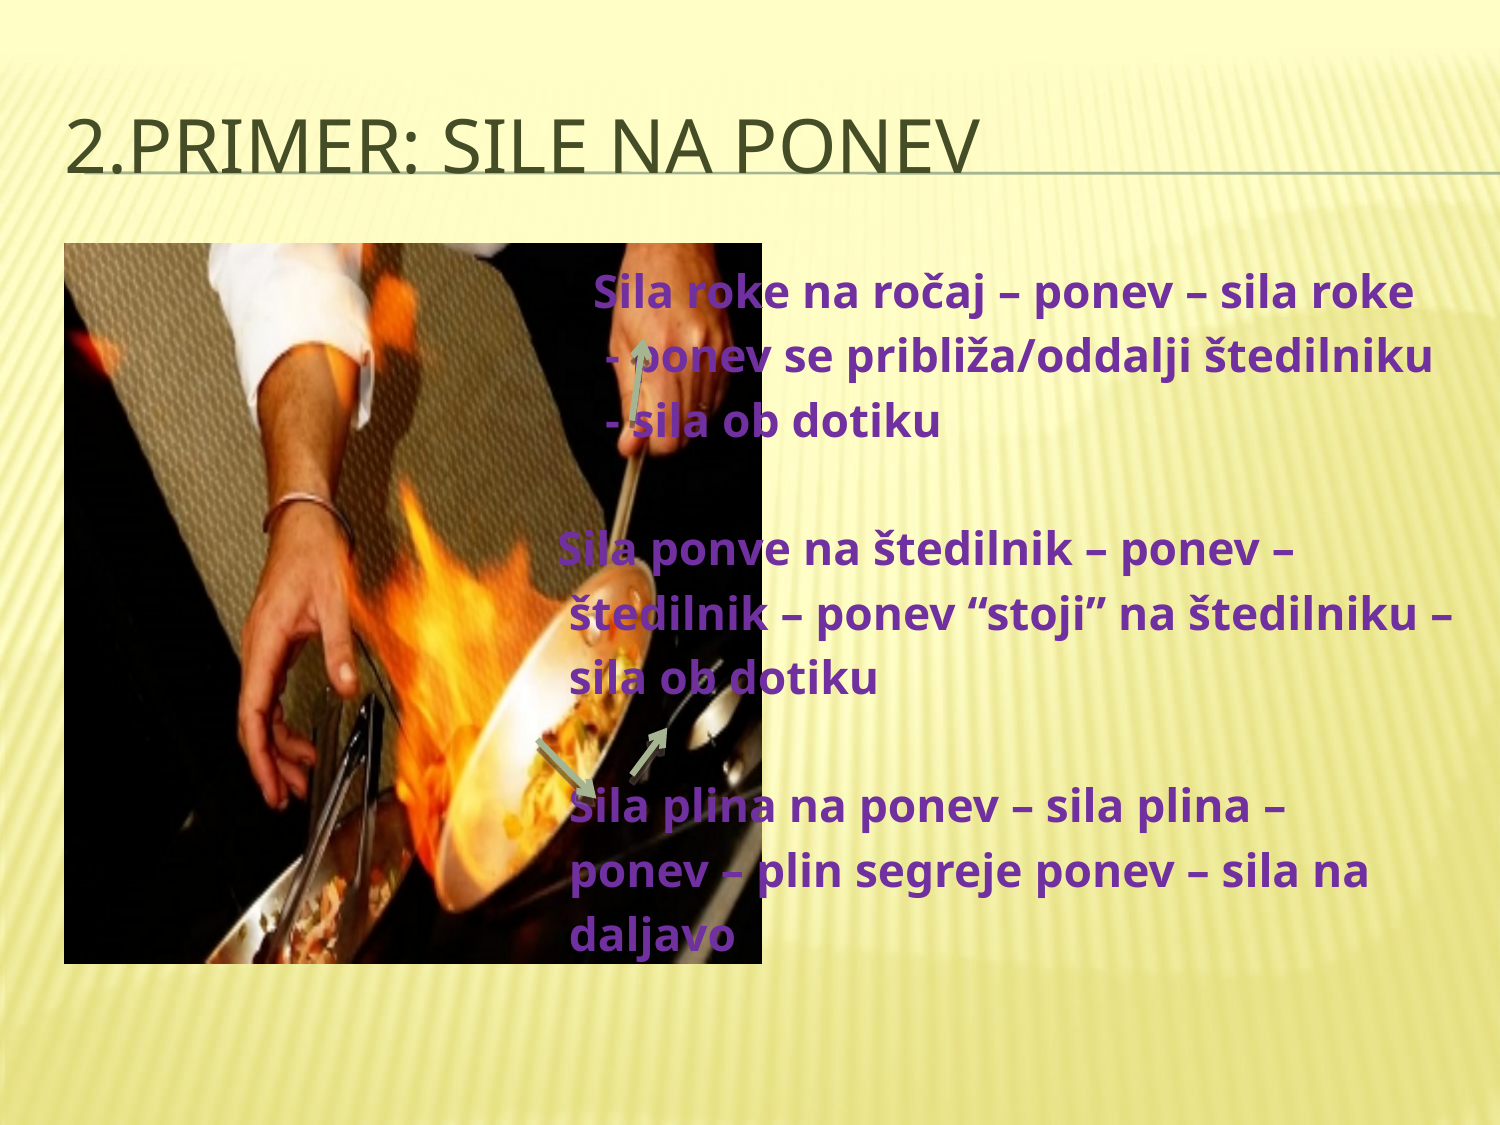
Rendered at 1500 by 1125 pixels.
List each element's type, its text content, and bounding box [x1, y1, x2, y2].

picture [0, 0, 1500, 1125]
list Sila roke na ročaj – ponev – sila roke - ponev se približa/oddalji štedilniku - sila ob dotiku Sila ponve na štedilnik – ponev – štedilnik – ponev “stoji” na štedilniku – sila ob dotiku Sila plina na ponev – sila plina – ponev – plin segreje ponev – sila na daljavo [50, 254, 1475, 998]
title 2.primer: sile na ponev [50, 75, 1475, 213]
